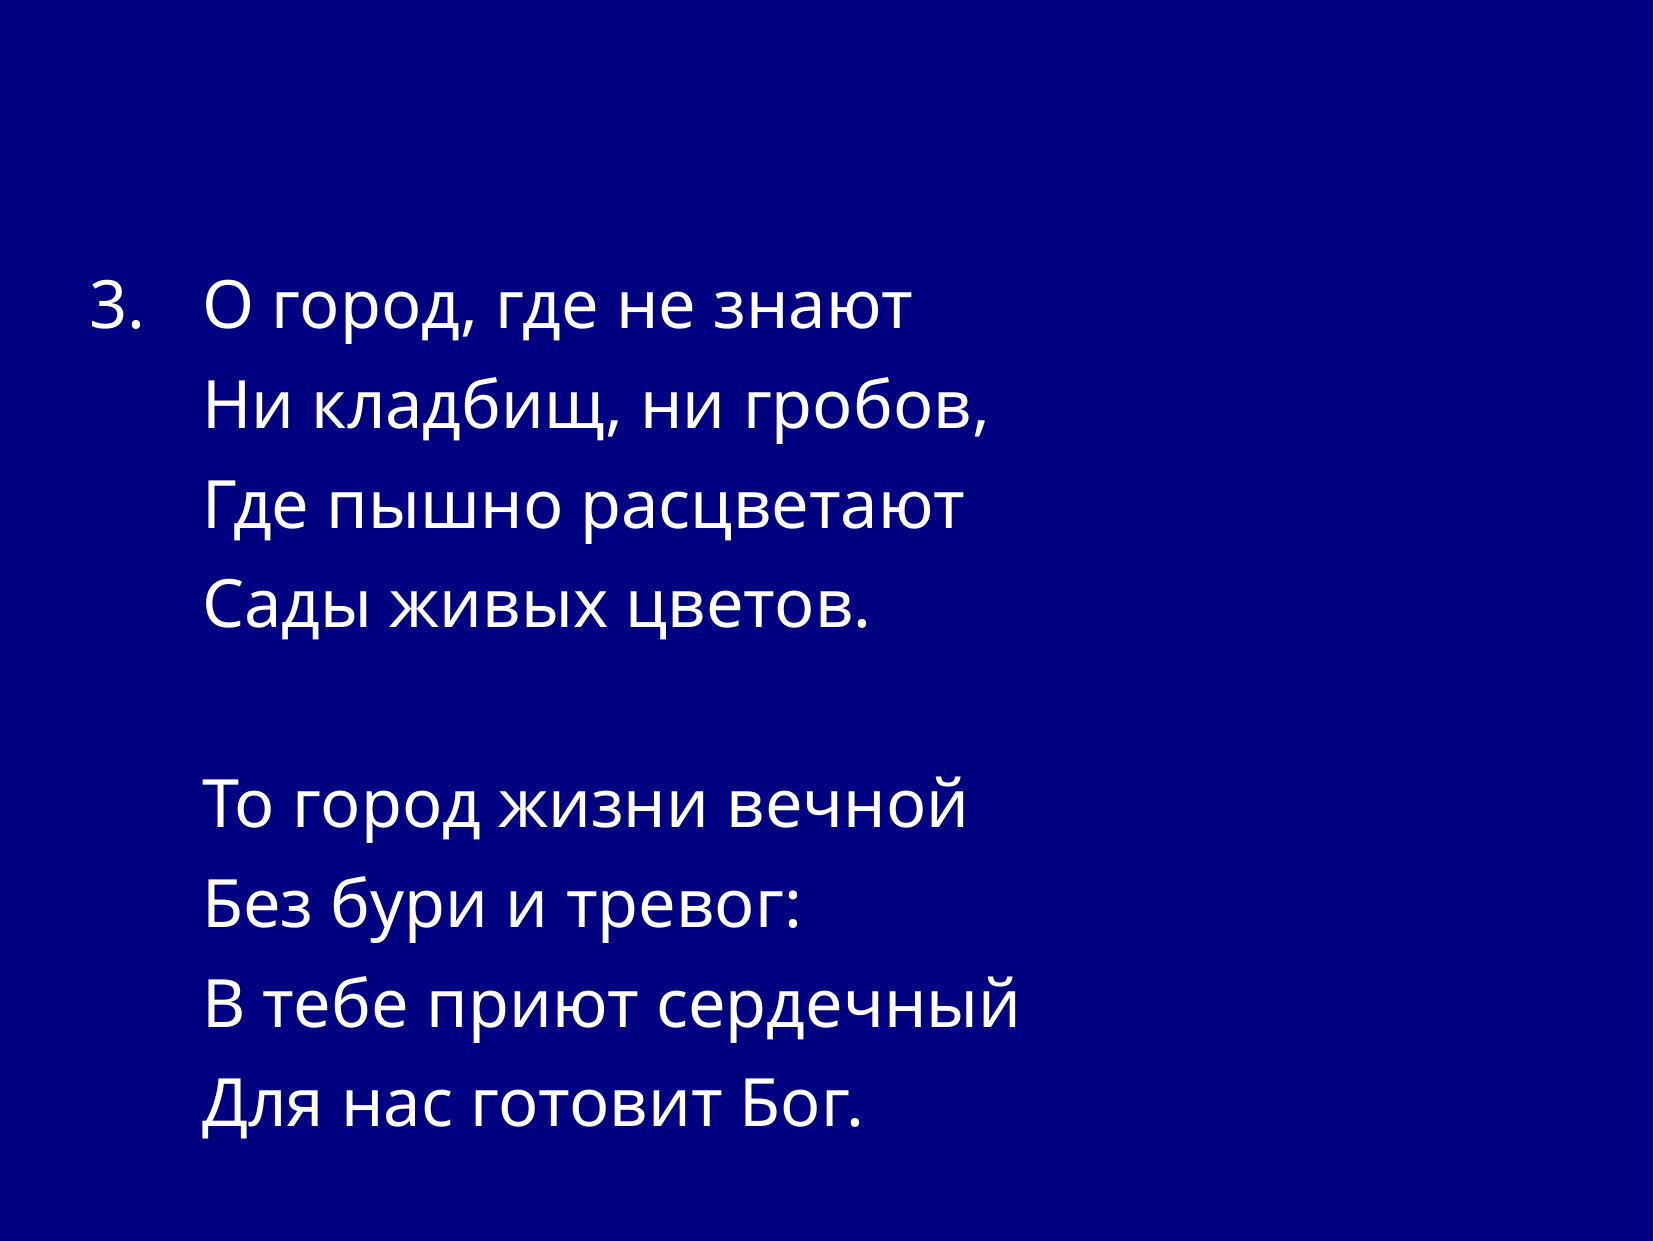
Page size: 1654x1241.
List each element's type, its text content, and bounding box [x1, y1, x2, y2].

text_box 3. О город, где не знают Ни кладбищ, ни гробов, Где пышно расцветают Сады живых цветов. То город жизни вечной Без бури и тревог: В тебе приют сердечный Для нас готовит Бог. [75, 150, 1576, 1163]
